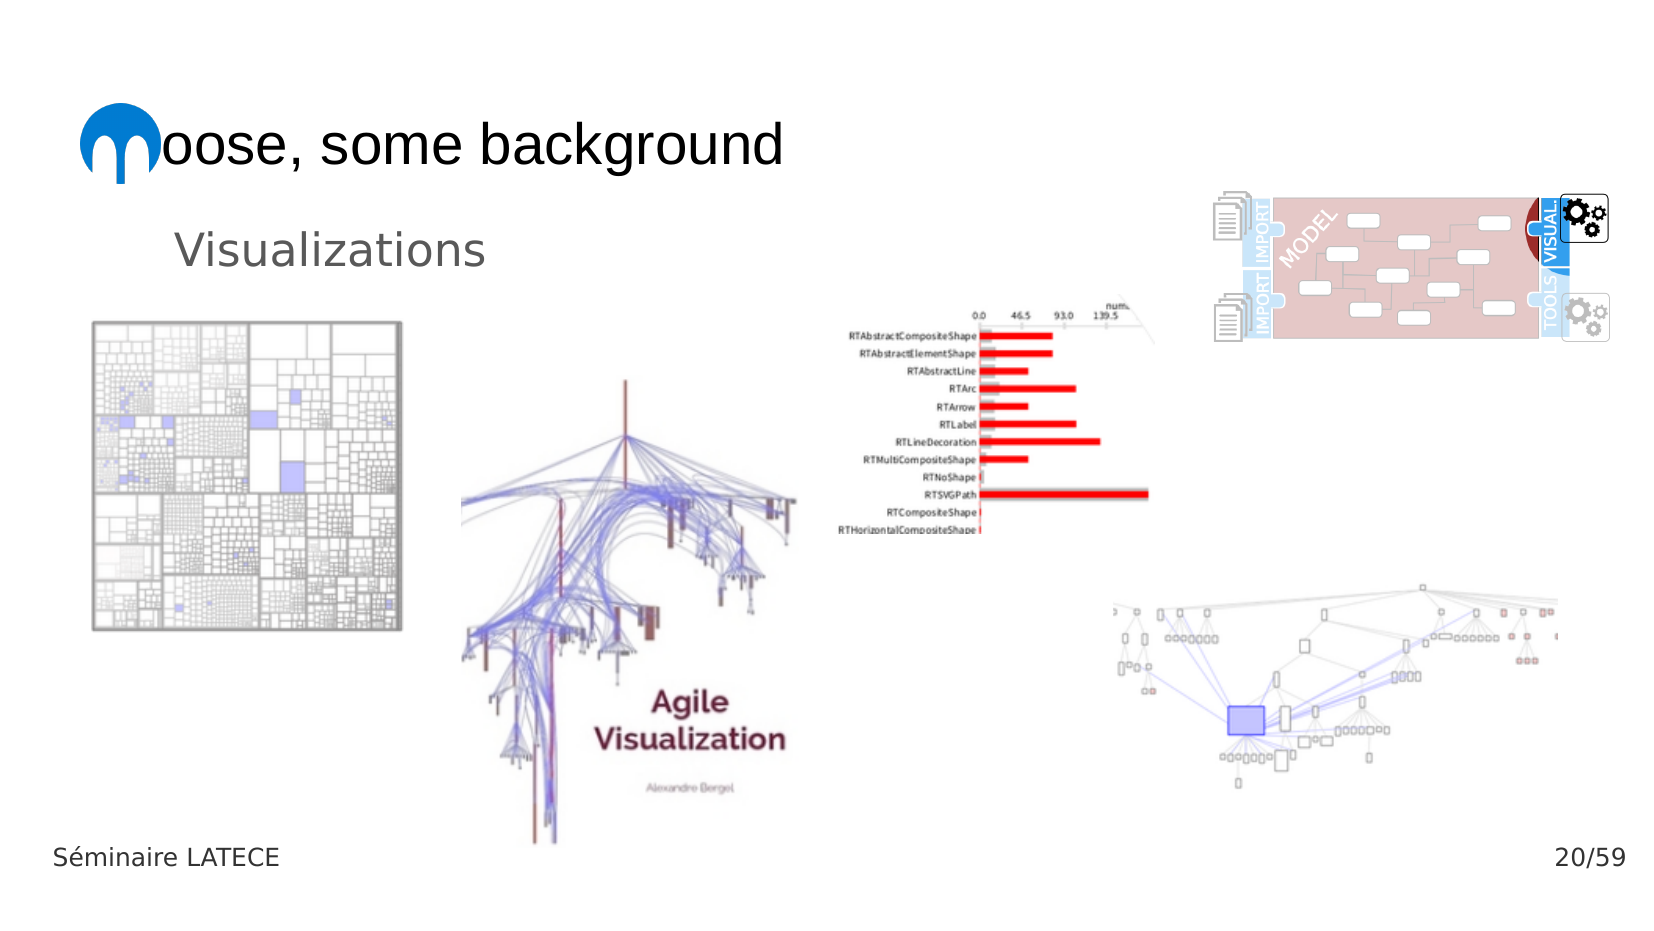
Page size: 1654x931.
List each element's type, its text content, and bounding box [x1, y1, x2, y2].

picture [461, 375, 799, 848]
picture [80, 103, 161, 184]
title oose, some background [80, 97, 1479, 192]
picture [825, 294, 1155, 534]
picture [1113, 569, 1558, 797]
picture [1208, 191, 1610, 342]
list Visualizations [157, 223, 1578, 797]
picture [90, 318, 404, 633]
